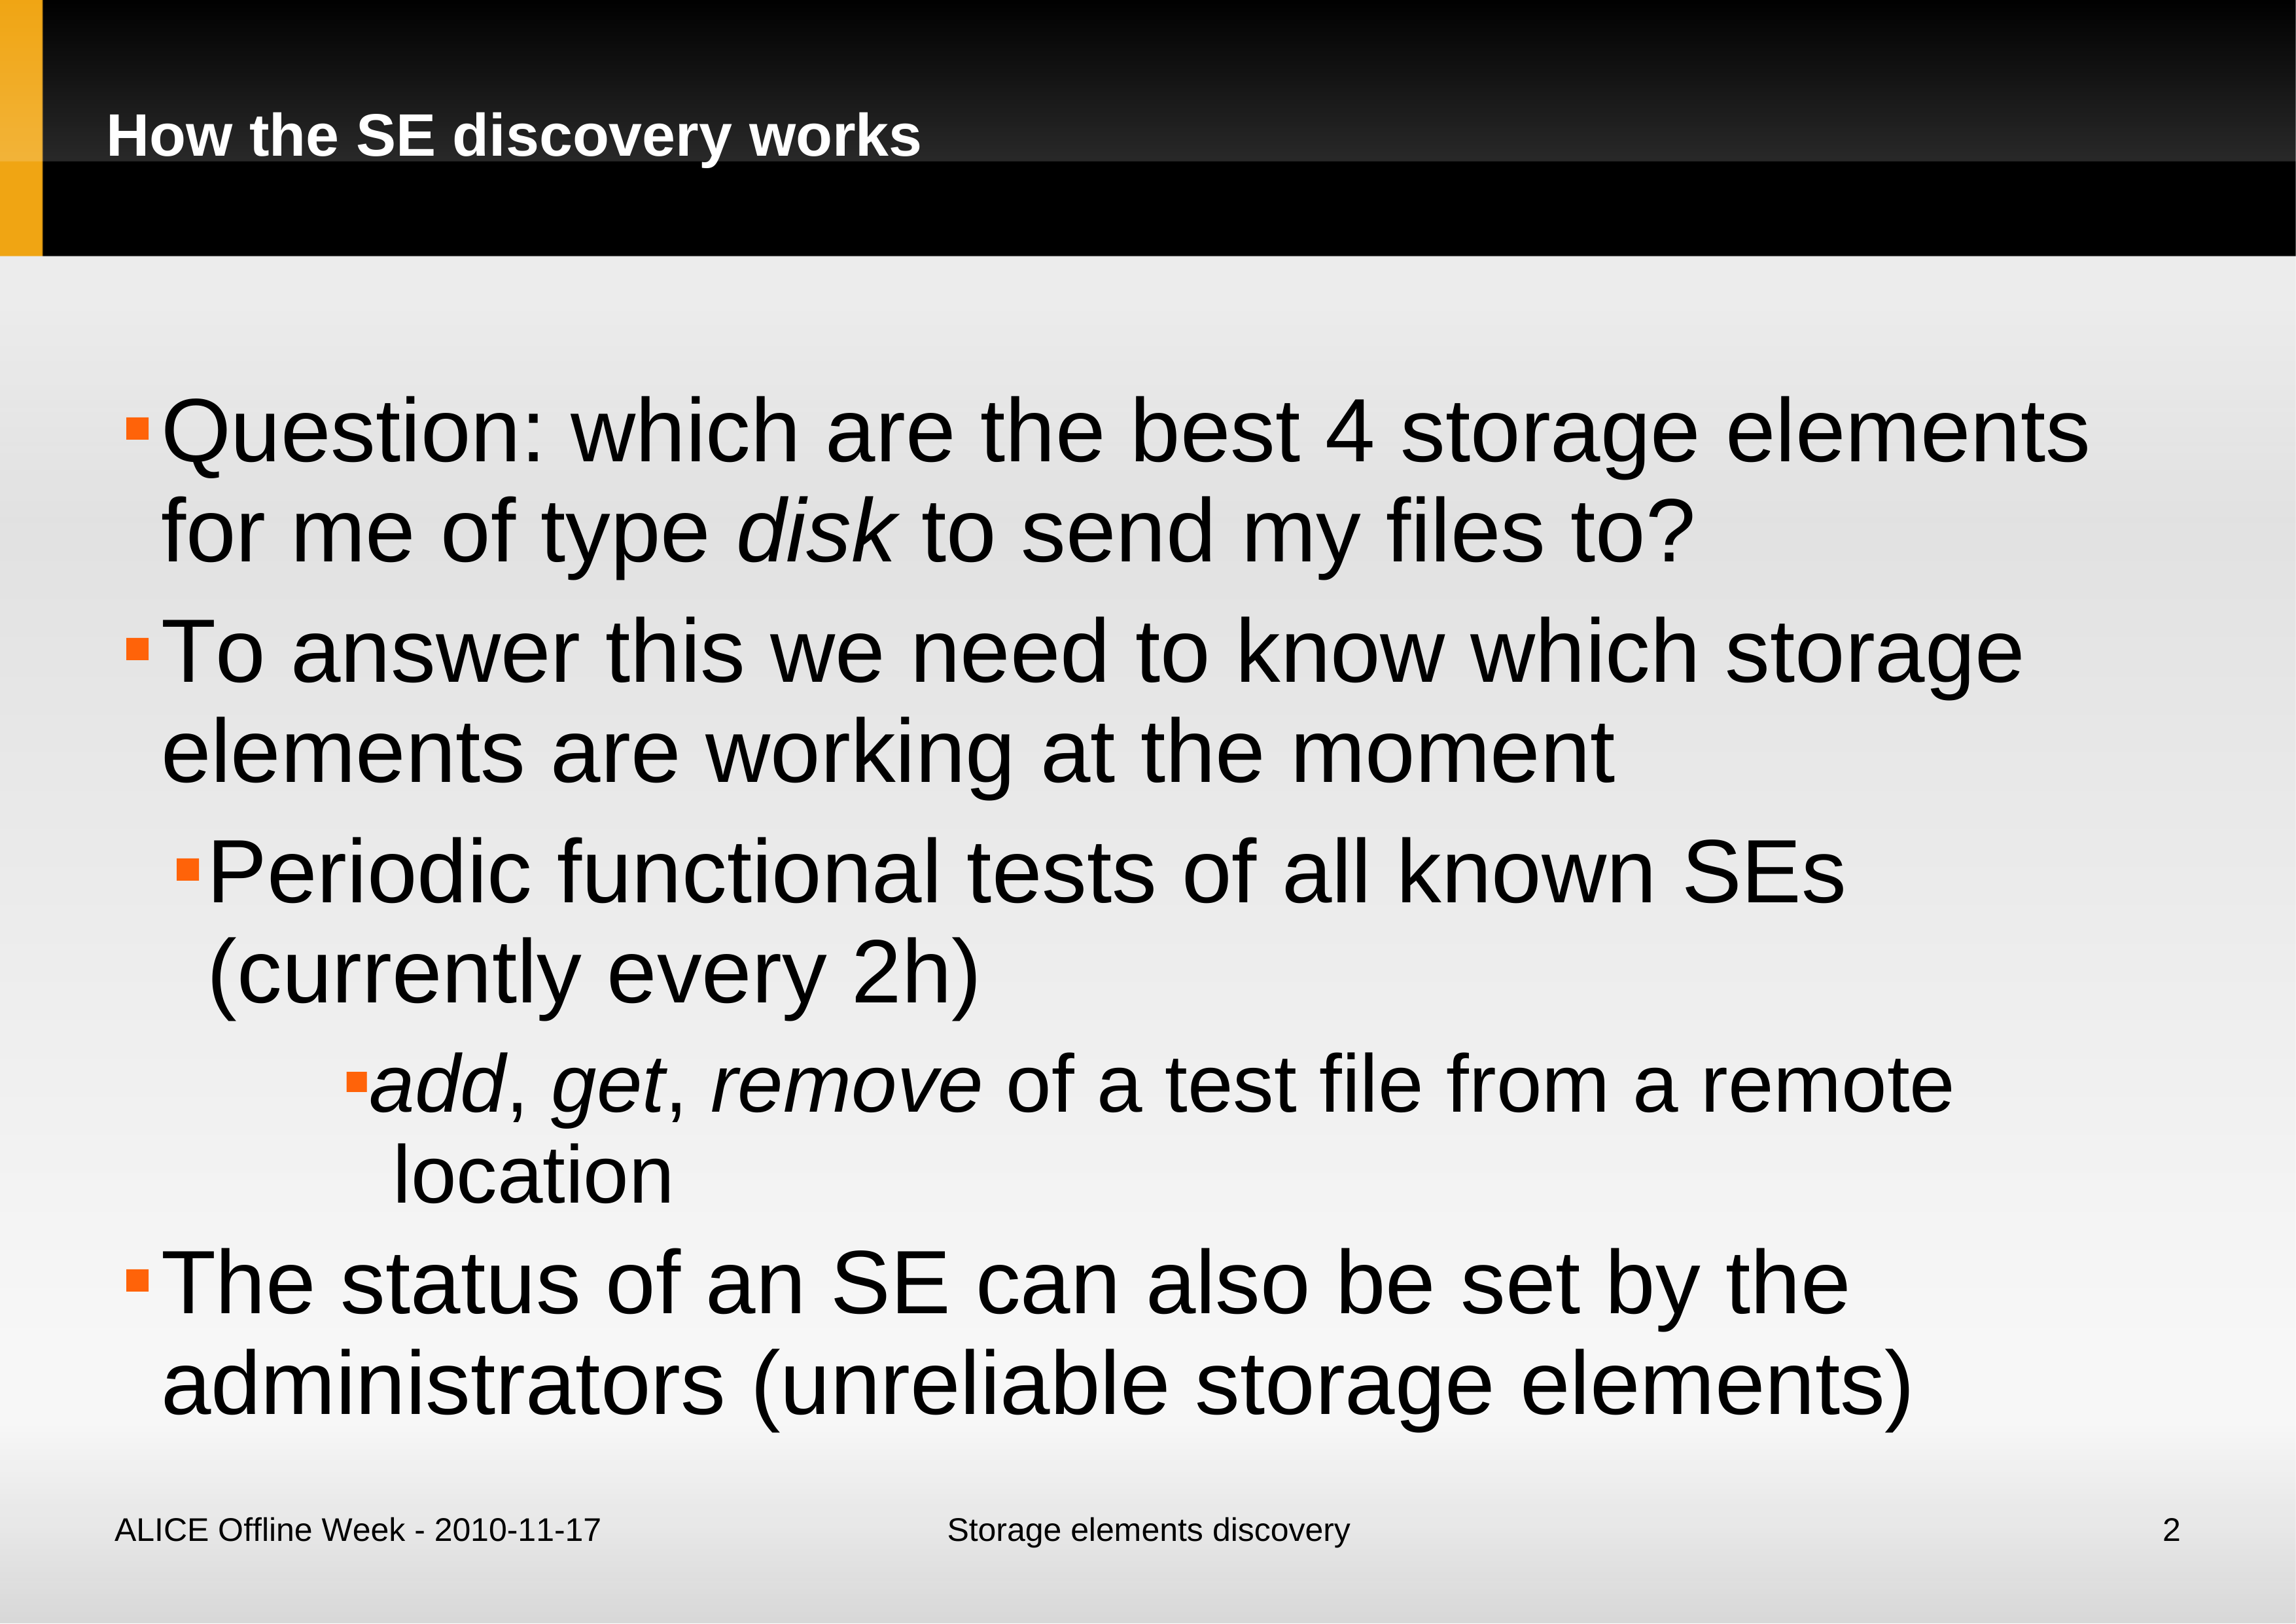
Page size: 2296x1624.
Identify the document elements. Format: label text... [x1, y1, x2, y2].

list Question: which are the best 4 storage elements for me of type disk to send my files to? To answer this we need to know which storage elements are working at the moment Periodic functional tests of all known SEs (currently every 2h) add, get, remove of a test file from a remote location The status of an SE can also be set by the administrators (unreliable storage elements) [115, 380, 2181, 1451]
picture [0, 0, 2296, 1623]
title How the SE discovery works [106, 0, 2173, 272]
